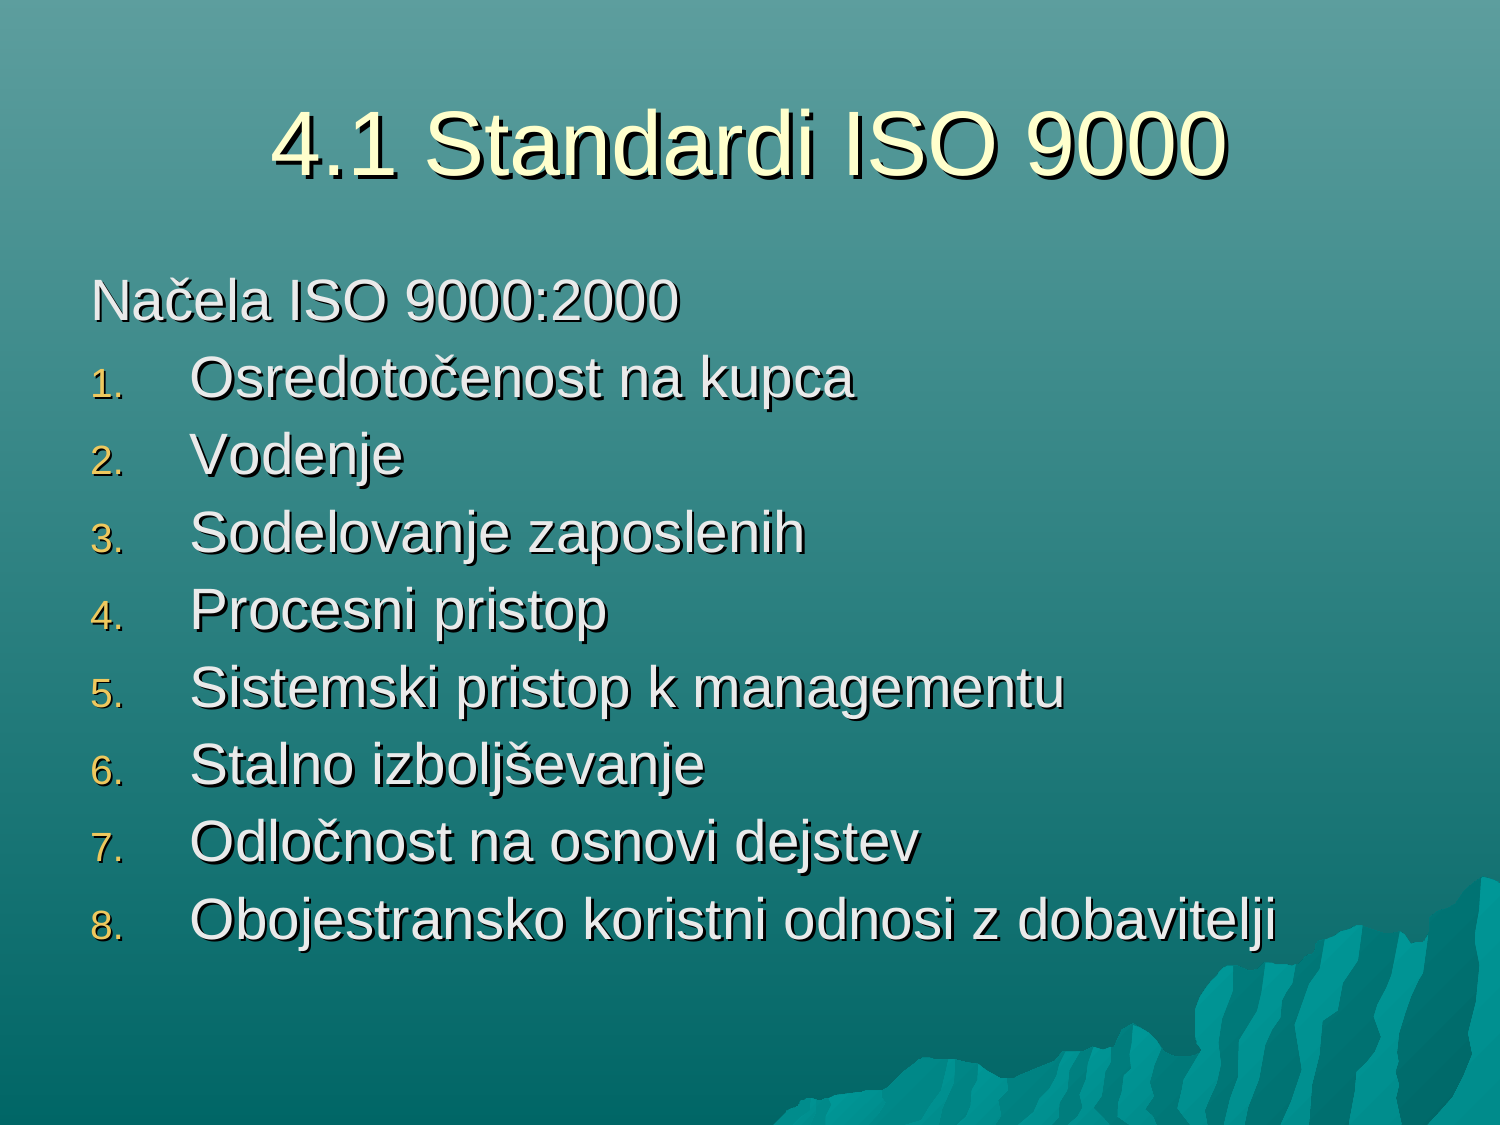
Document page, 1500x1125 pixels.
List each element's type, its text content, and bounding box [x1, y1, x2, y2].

list Načela ISO 9000:2000 Osredotočenost na kupca Vodenje Sodelovanje zaposlenih Procesni pristop Sistemski pristop k managementu Stalno izboljševanje Odločnost na osnovi dejstev Obojestransko koristni odnosi z dobavitelji [75, 262, 1426, 1038]
title 4.1 Standardi ISO 9000 [75, 45, 1426, 233]
